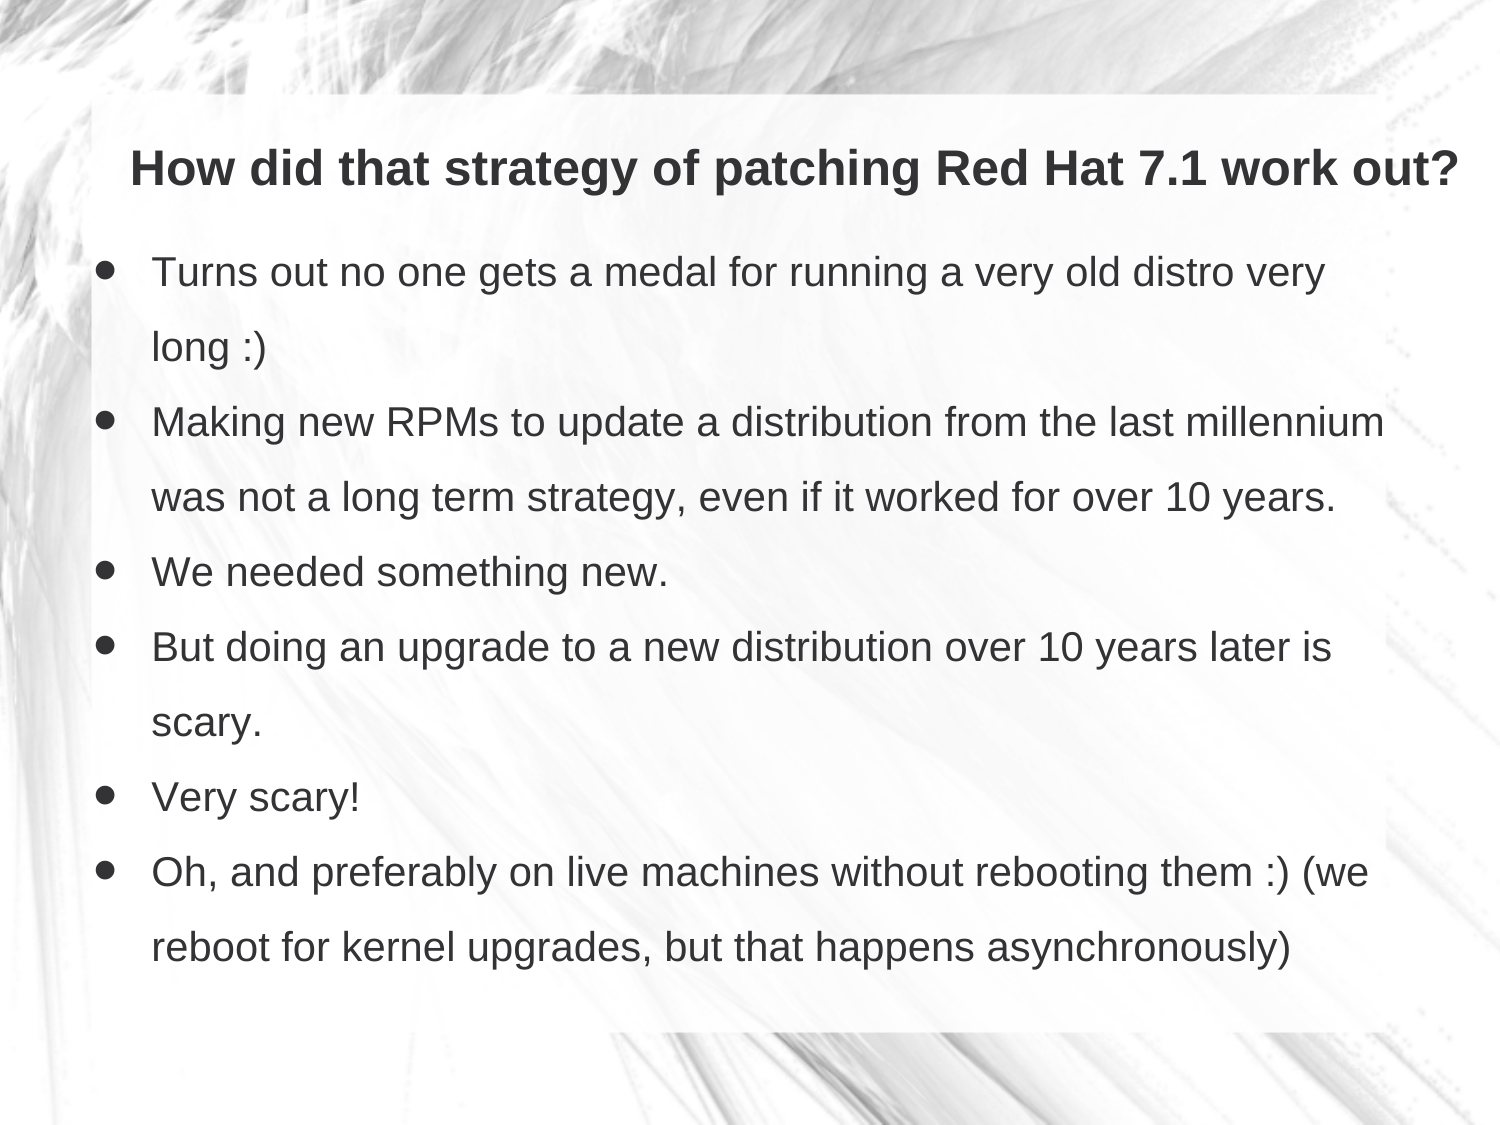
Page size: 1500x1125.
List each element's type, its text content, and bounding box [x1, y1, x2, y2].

list Turns out no one gets a medal for running a very old distro very long :) Making new RPMs to update a distribution from the last millennium was not a long term strategy, even if it worked for over 10 years. We needed something new. But doing an upgrade to a new distribution over 10 years later is scary. Very scary! Oh, and preferably on live machines without rebooting them :) (we reboot for kernel upgrades, but that happens asynchronously) [61, 204, 1412, 1047]
picture [0, 0, 1500, 1125]
title How did that strategy of patching Red Hat 7.1 work out? [90, 120, 1500, 217]
